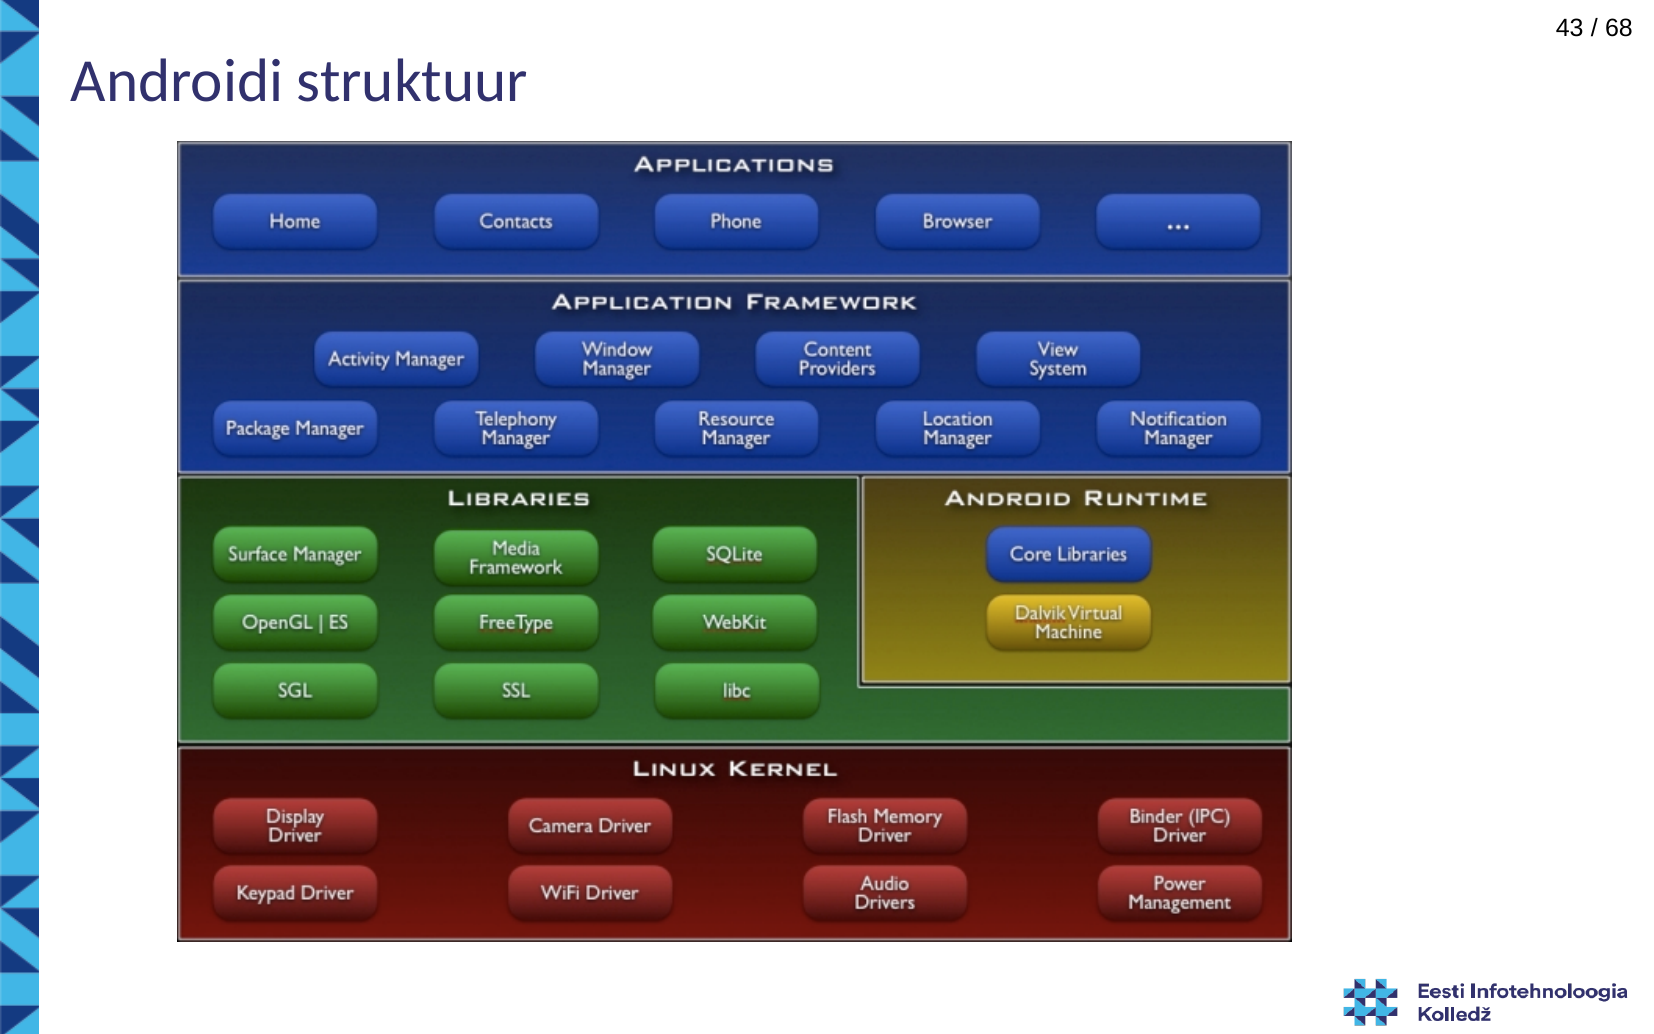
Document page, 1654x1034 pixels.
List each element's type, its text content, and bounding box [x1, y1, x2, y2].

picture [177, 141, 1292, 942]
title Androidi struktuur [70, 41, 1630, 130]
